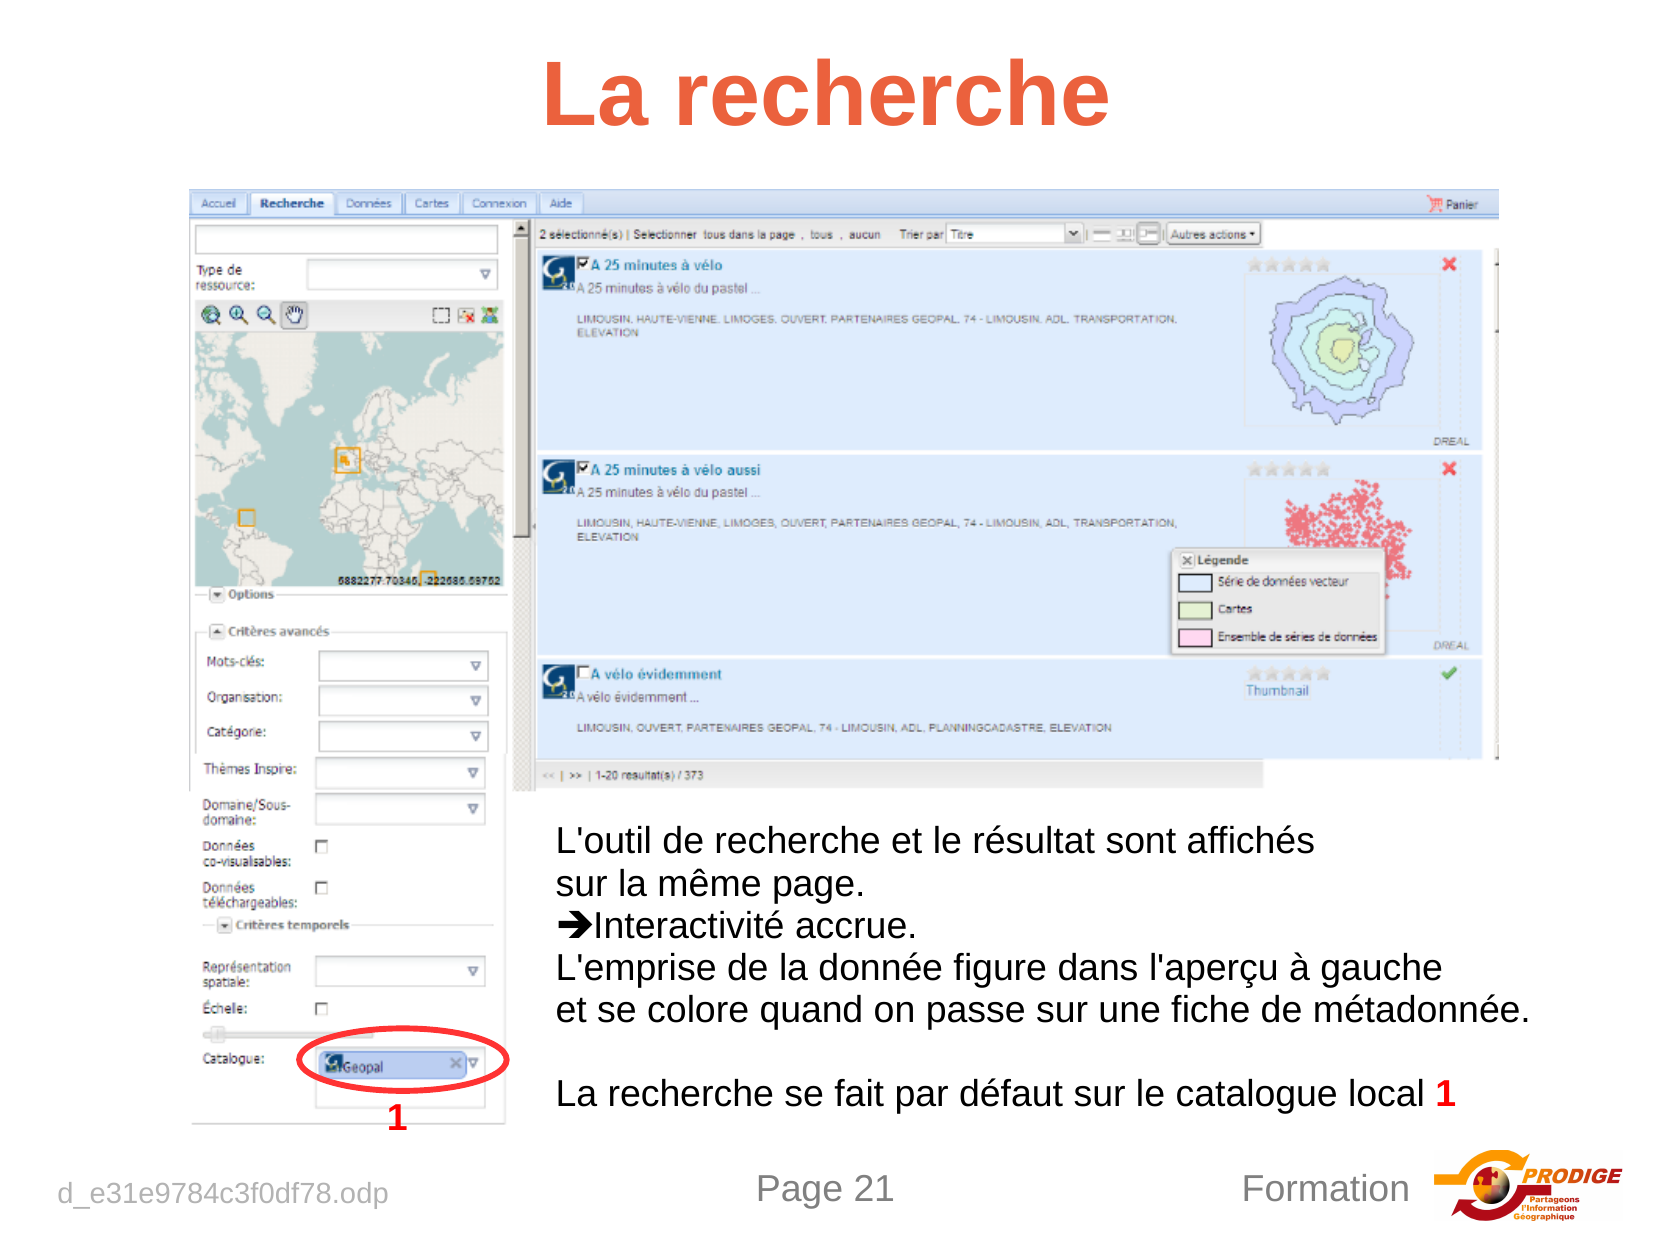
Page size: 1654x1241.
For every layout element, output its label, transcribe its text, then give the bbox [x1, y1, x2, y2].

title La recherche [82, 0, 1571, 198]
text_box 1 [372, 1093, 423, 1165]
picture [1434, 1150, 1623, 1221]
picture [189, 198, 1499, 1128]
picture [303, 1032, 503, 1087]
text_box L'outil de recherche et le résultat sont affichés sur la même page. Interactivité accrue. L'emprise de la donnée figure dans l'aperçu à gauche et se colore quand on passe sur une fiche de métadonnée. La recherche se fait par défaut sur le catalogue local 1 [540, 812, 1546, 1123]
